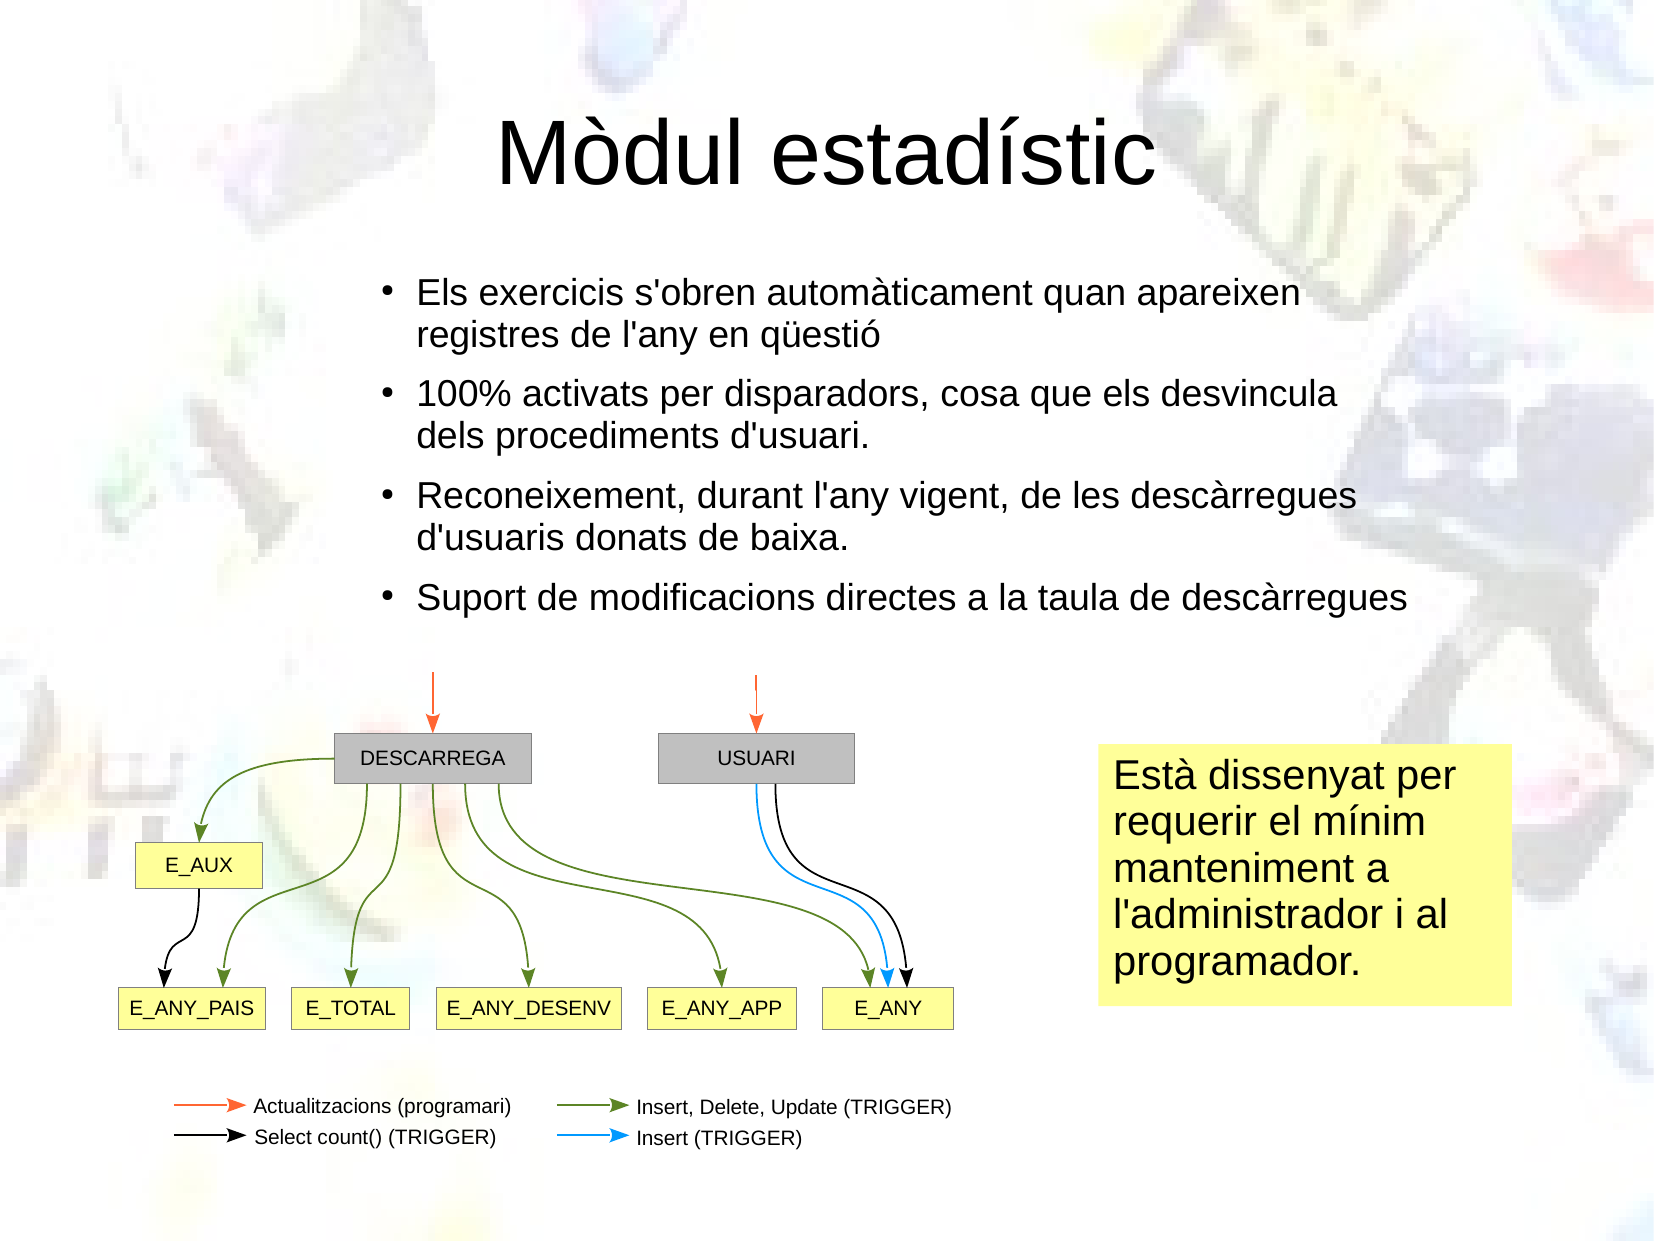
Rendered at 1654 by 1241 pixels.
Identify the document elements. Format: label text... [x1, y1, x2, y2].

picture [0, 0, 1654, 1241]
text_box Insert, Delete, Update (TRIGGER) [621, 1088, 984, 1119]
text_box DESCARREGA [334, 733, 532, 784]
title Mòdul estadístic [82, 49, 1571, 257]
text_box Actualitzacions (programari) [238, 1087, 560, 1126]
text_box Insert (TRIGGER) [621, 1119, 984, 1158]
text_box E_ANY_DESENV [436, 987, 622, 1030]
text_box Els exercicis s'obren automàticament quan apareixen registres de l'any en qüestió 100% activats per disparadors, cosa que els desvincula dels procediments d'usuari. Reconeixement, durant l'any vigent, de les descàrregues d'usuaris donats de baixa. Suport de modificacions directes a la taula de descàrregues [366, 263, 1430, 626]
text_box E_ANY_PAIS [118, 987, 266, 1030]
text_box Està dissenyat per requerir el mínim manteniment a l'administrador i al programador. [1098, 744, 1512, 1007]
text_box E_TOTAL [291, 987, 410, 1030]
text_box Select count() (TRIGGER) [239, 1118, 561, 1157]
text_box E_ANY [822, 987, 954, 1030]
text_box E_ANY_APP [647, 987, 797, 1030]
text_box E_AUX [135, 842, 263, 889]
text_box USUARI [658, 733, 855, 784]
